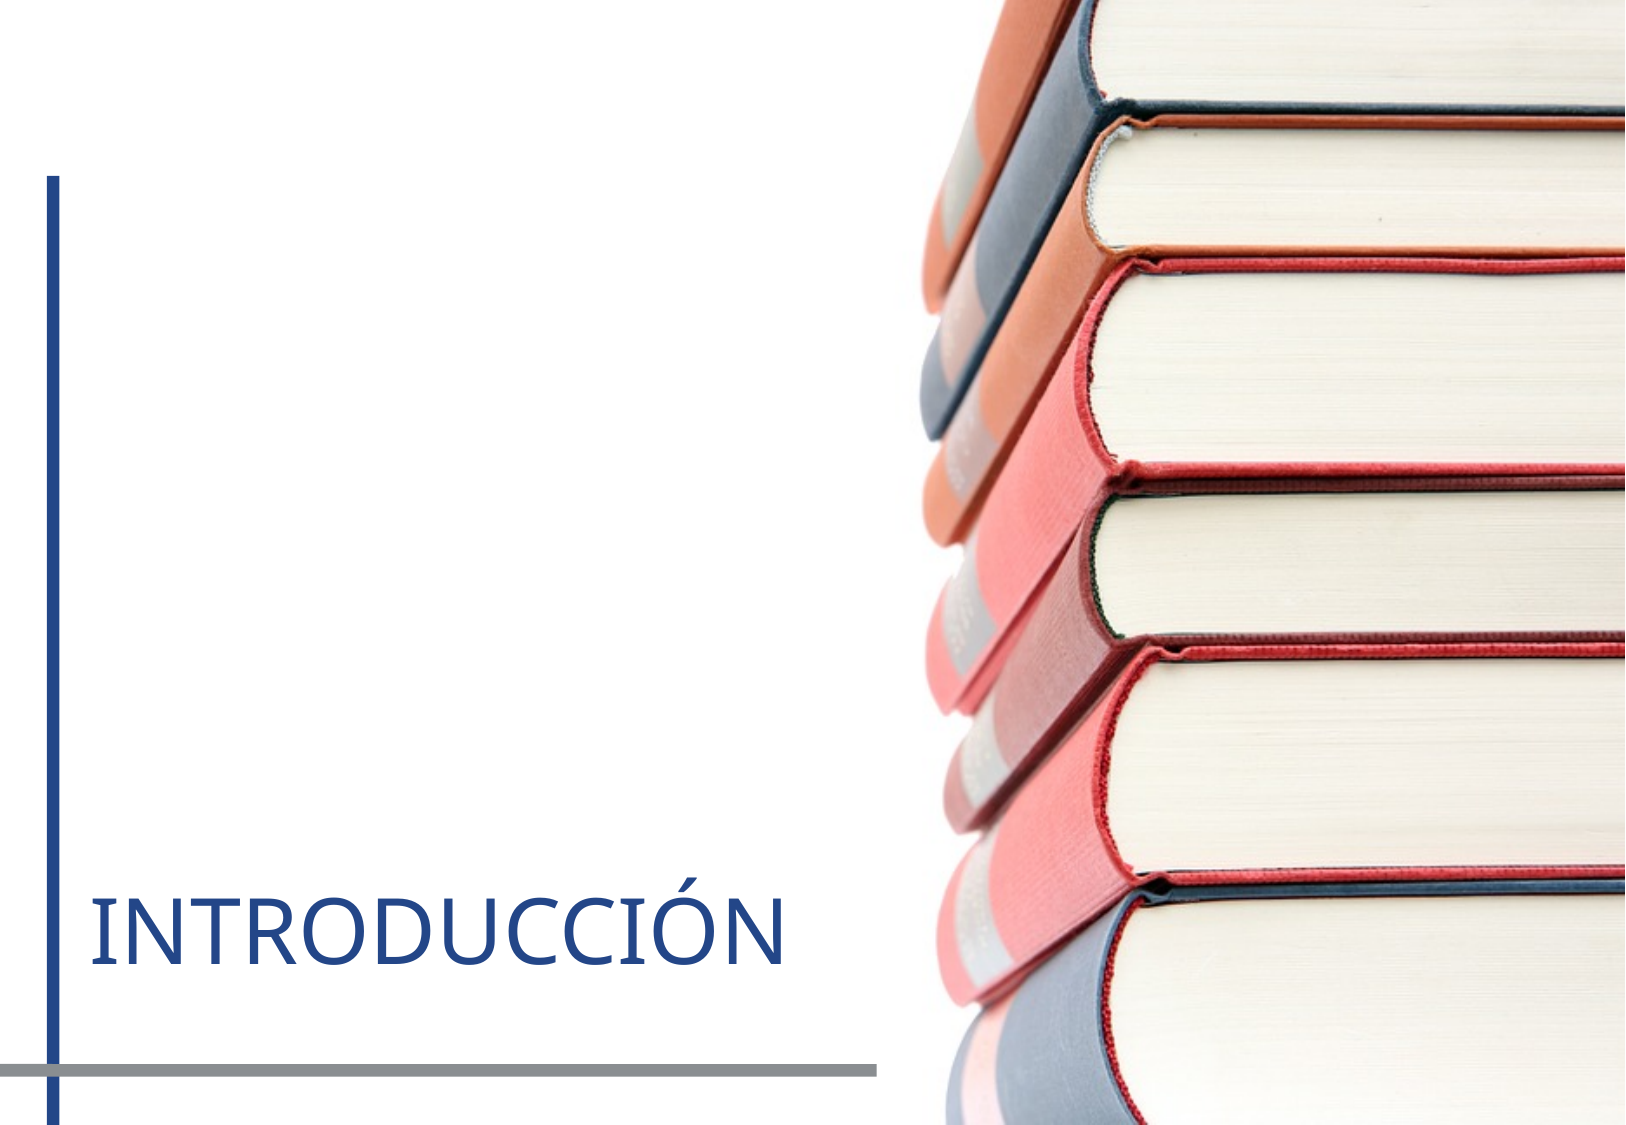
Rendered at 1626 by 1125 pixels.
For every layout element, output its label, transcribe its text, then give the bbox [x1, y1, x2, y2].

picture [0, 0, 1625, 1125]
text_box INTRODUCCIÓN [77, 773, 1287, 1096]
picture [0, 1077, 46, 1125]
